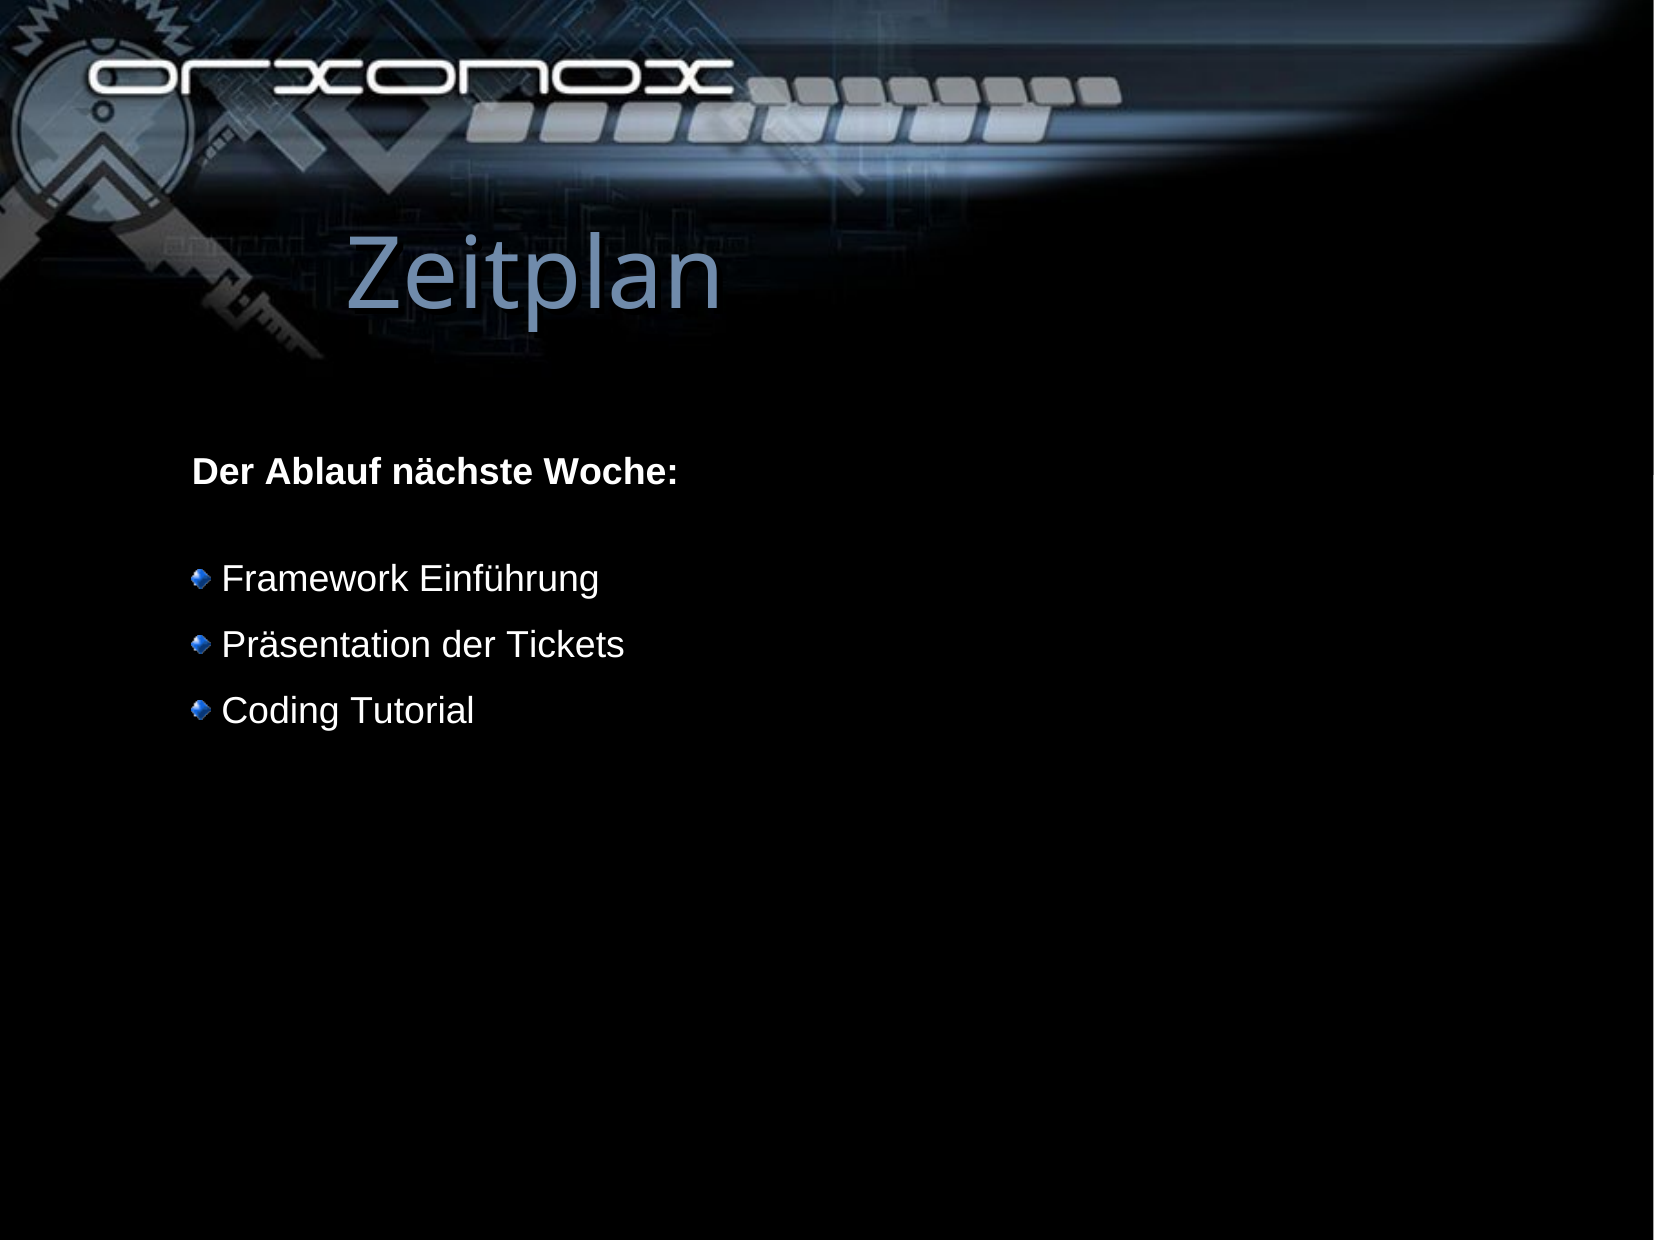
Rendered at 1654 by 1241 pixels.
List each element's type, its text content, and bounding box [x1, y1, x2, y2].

text_box Zeitplan [330, 194, 1306, 326]
text_box Der Ablauf nächste Woche: Framework Einführung Präsentation der Tickets Coding Tutorial [177, 442, 1329, 739]
picture [0, 0, 1654, 475]
